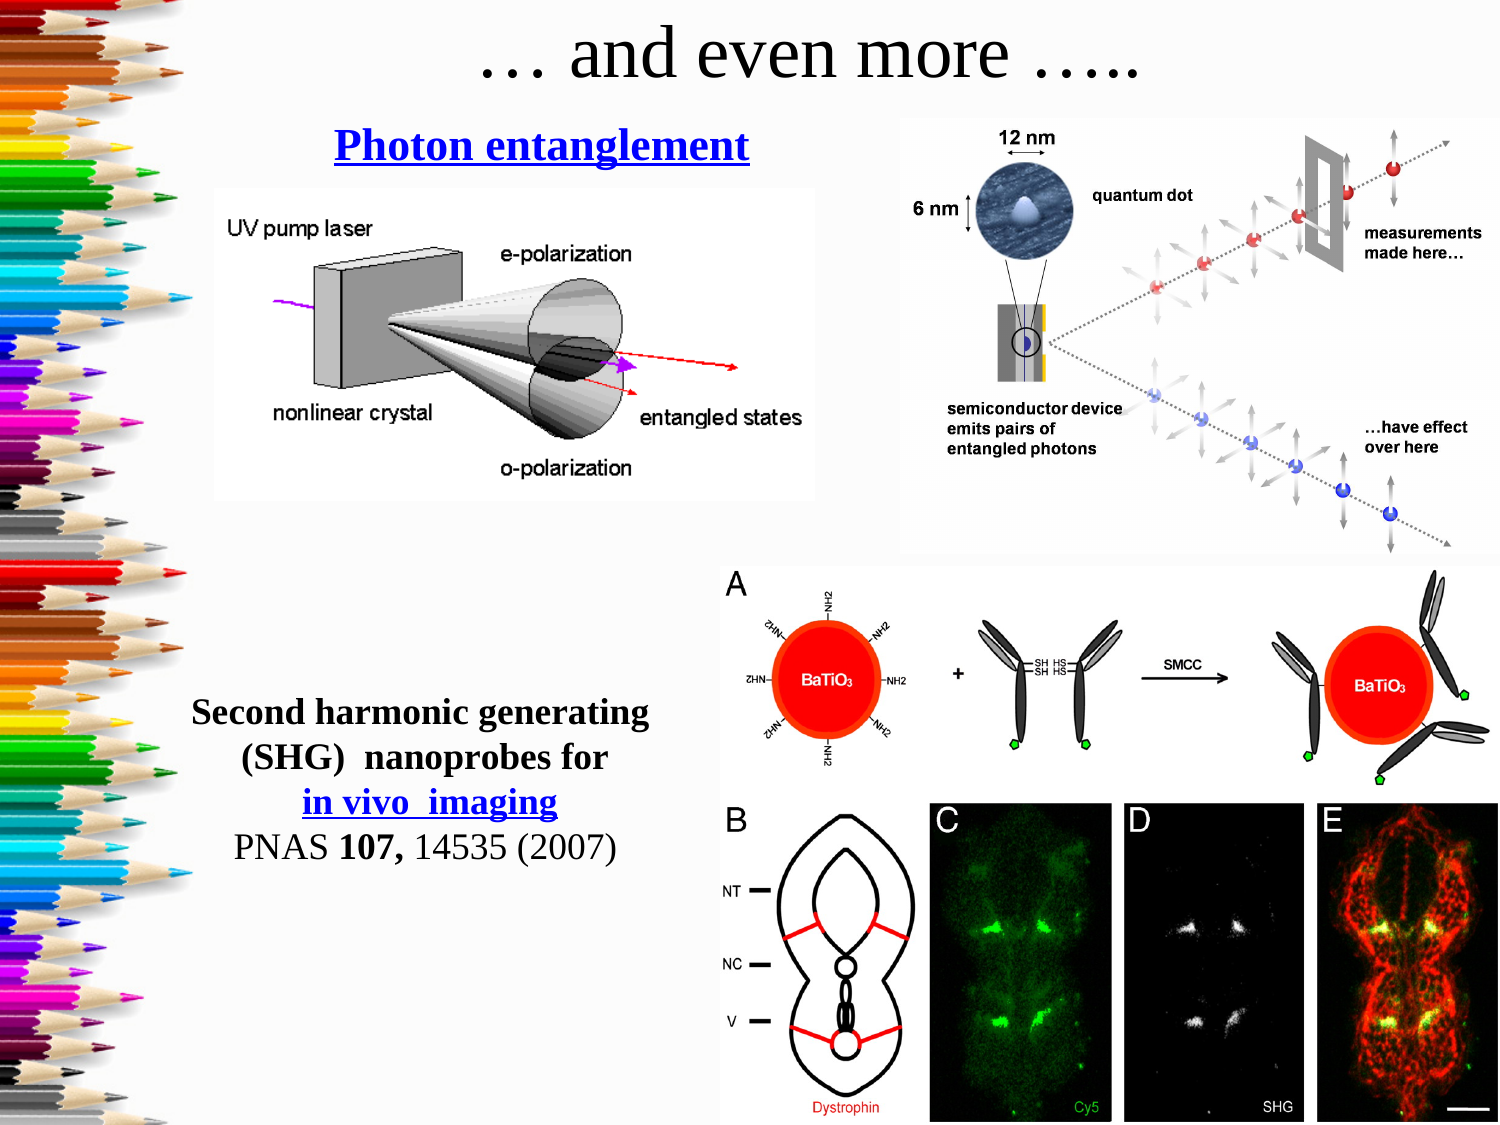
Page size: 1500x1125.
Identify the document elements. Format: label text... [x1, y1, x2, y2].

picture [0, 0, 1500, 1125]
title … and even more ….. [134, 0, 1485, 100]
text_box Second harmonic generating (SHG) nanoprobes for in vivo imaging PNAS 107, 14535 (2007) [70, 679, 720, 965]
text_box Photon entanglement [318, 107, 839, 178]
